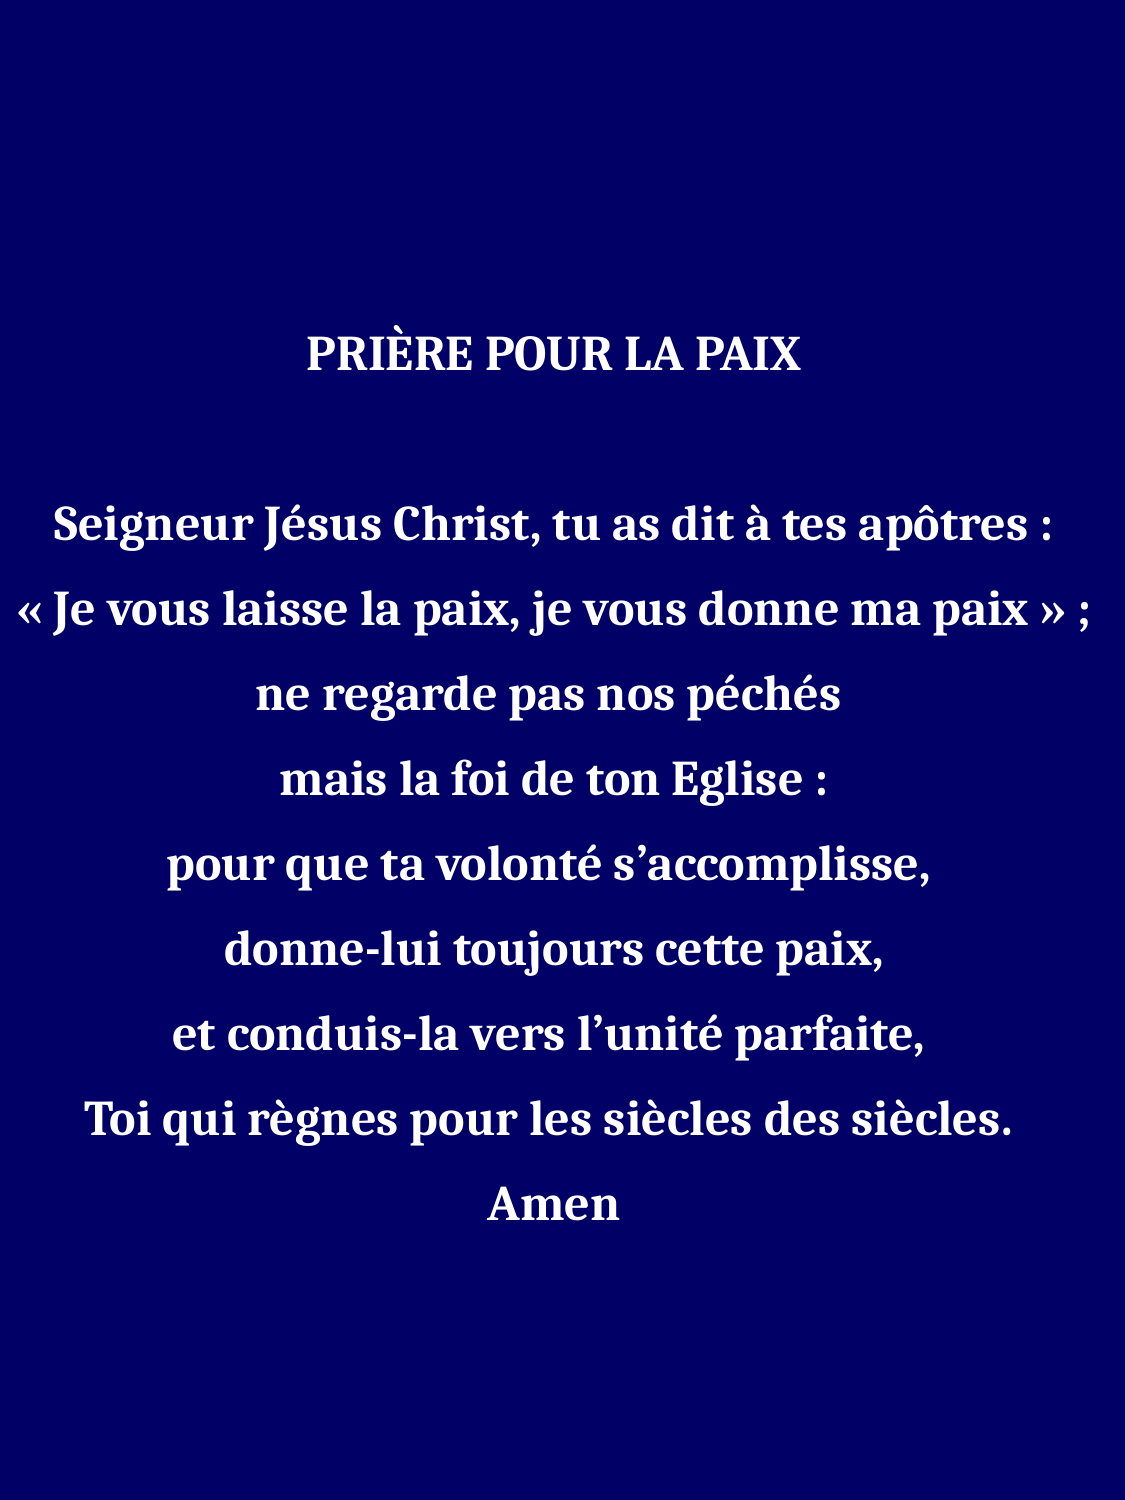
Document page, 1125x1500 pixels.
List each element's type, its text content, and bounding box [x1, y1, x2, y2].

text_box PRIÈRE POUR LA PAIX Seigneur Jésus Christ, tu as dit à tes apôtres : « Je vous laisse la paix, je vous donne ma paix » ; ne regarde pas nos péchés mais la foi de ton Eglise : pour que ta volonté s’accomplisse, donne-lui toujours cette paix, et conduis-la vers l’unité parfaite, Toi qui règnes pour les siècles des siècles. Amen [0, 312, 1125, 1238]
